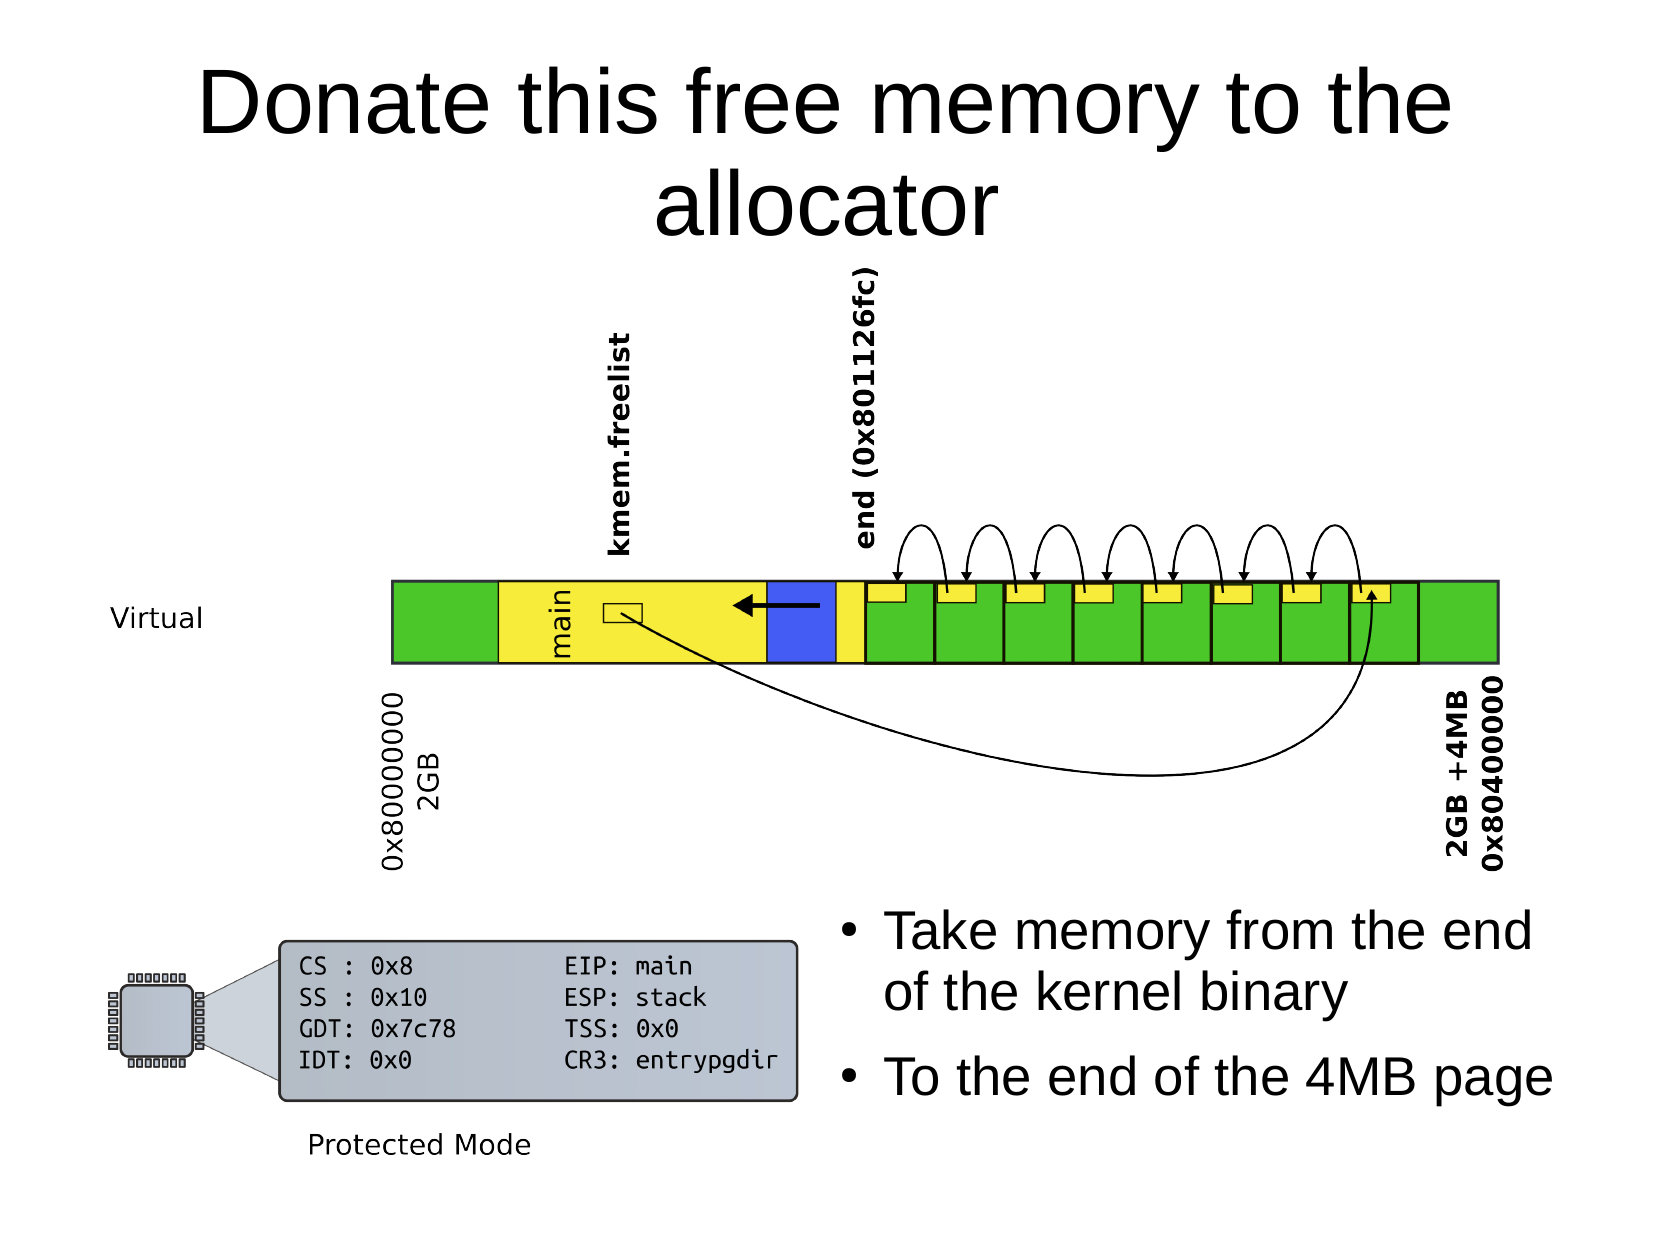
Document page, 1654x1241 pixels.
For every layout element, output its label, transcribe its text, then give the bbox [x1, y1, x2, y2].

title Donate this free memory to the allocator [82, 49, 1571, 257]
picture [108, 268, 1503, 1156]
list Take memory from the end of the kernel binary To the end of the 4MB page [825, 900, 1571, 1163]
